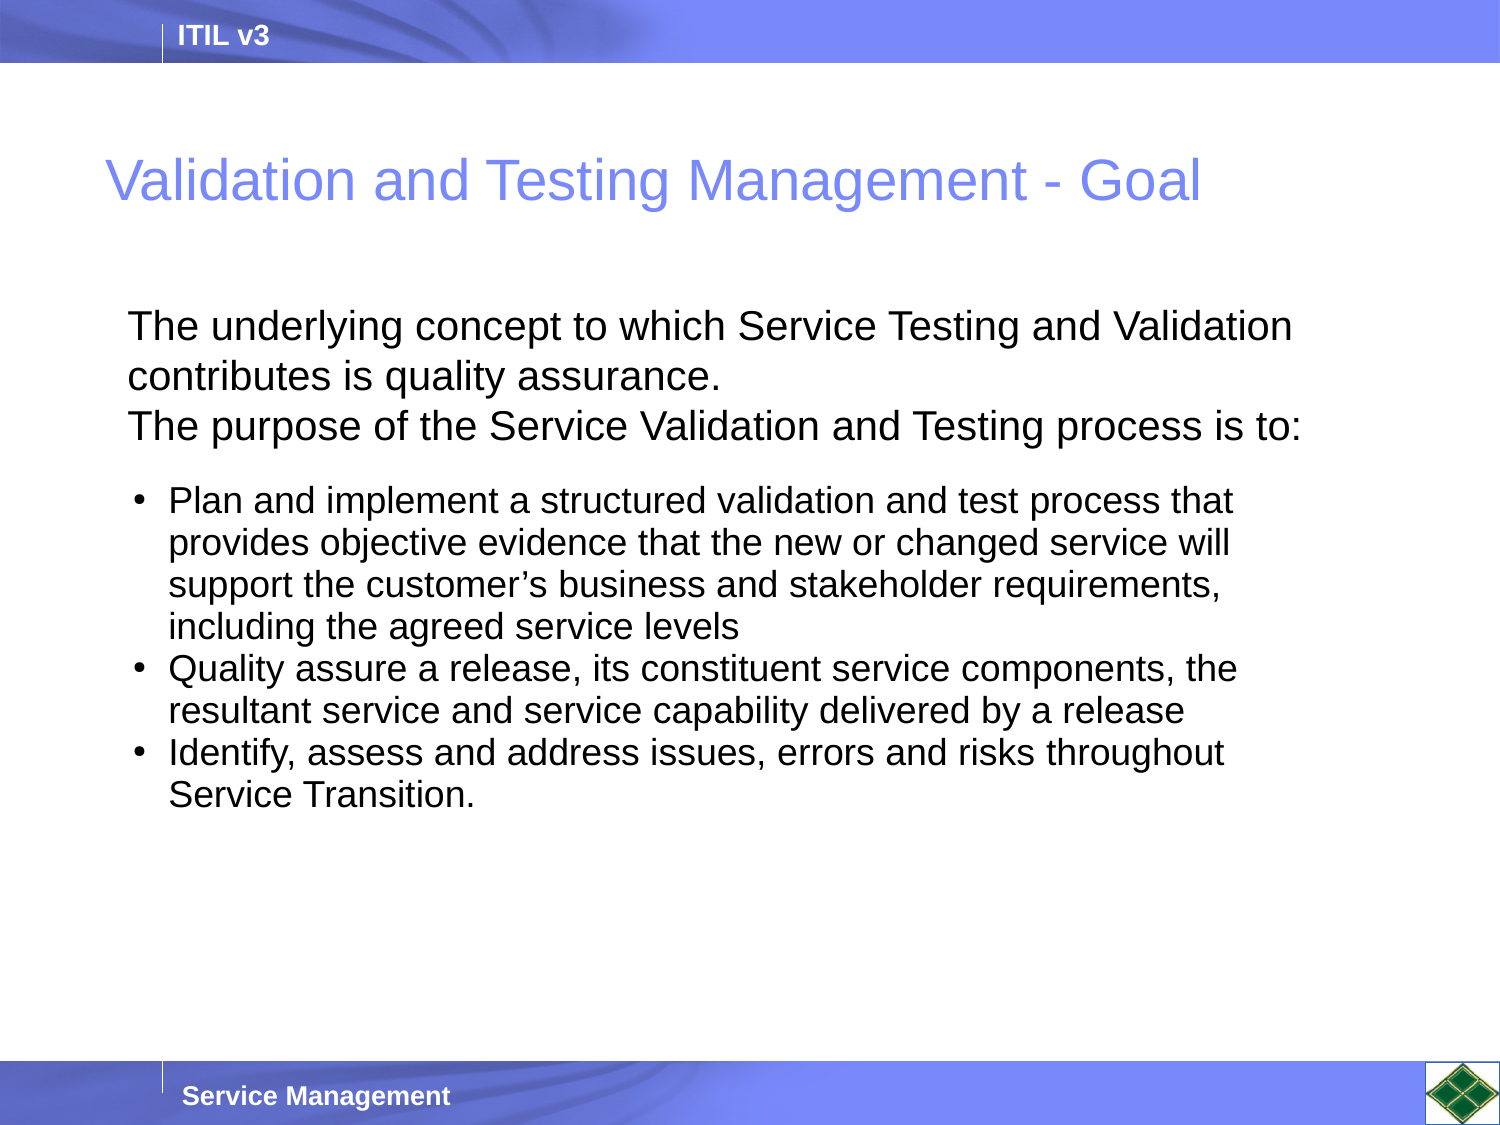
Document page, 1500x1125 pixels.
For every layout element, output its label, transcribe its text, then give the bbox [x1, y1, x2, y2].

picture [0, 1061, 1500, 1125]
text_box Validation and Testing Management - Goal [90, 121, 1443, 221]
text_box The underlying concept to which Service Testing and Validation contributes is quality assurance. The purpose of the Service Validation and Testing process is to: [112, 291, 1388, 932]
picture [0, 0, 1500, 63]
text_box Plan and implement a structured validation and test process that provides objective evidence that the new or changed service will support the customer’s business and stakeholder requirements, including the agreed service levels Quality assure a release, its constituent service components, the resultant service and service capability delivered by a release Identify, assess and address issues, errors and risks throughout Service Transition. [118, 472, 1323, 824]
picture [1426, 1063, 1499, 1124]
